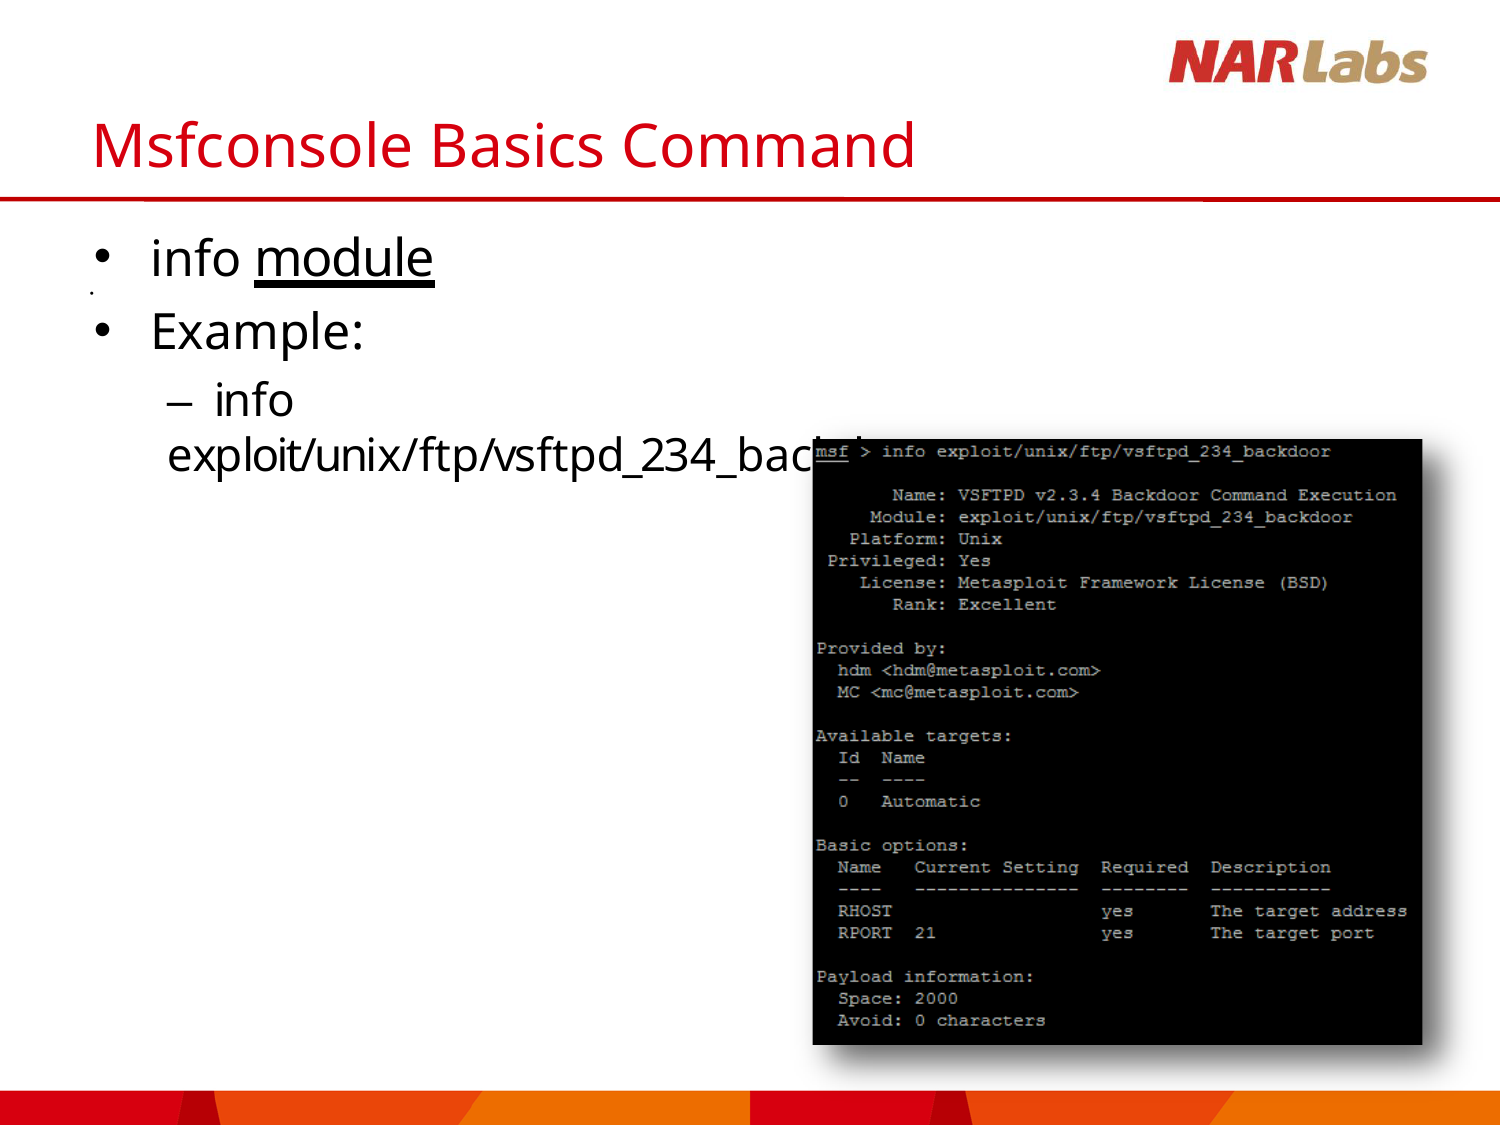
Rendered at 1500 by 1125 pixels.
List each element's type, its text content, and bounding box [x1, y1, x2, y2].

title Msfconsole Basics Command [89, 107, 1411, 189]
text_box [780, 407, 1487, 1109]
text_box info module Example: – info exploit/unix/ftp/vsftpd_234_backdoor [89, 223, 1034, 426]
